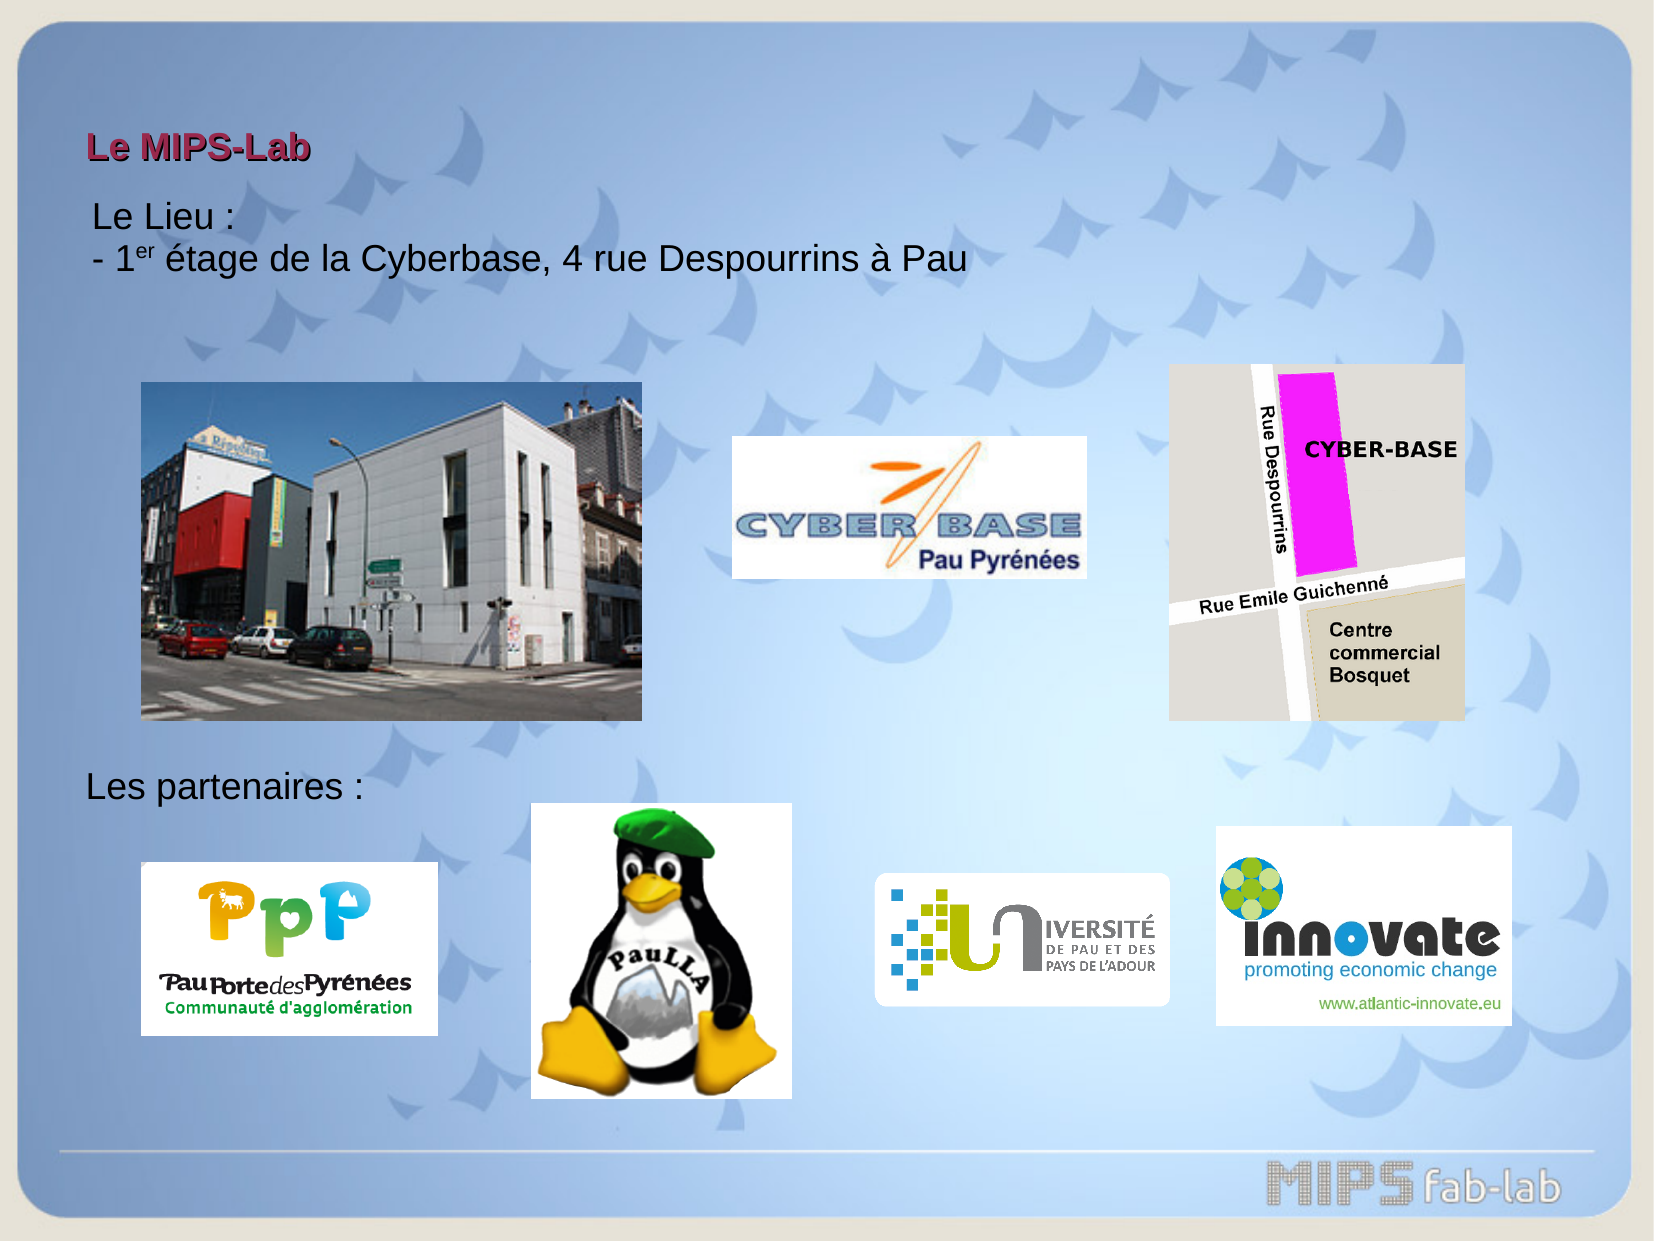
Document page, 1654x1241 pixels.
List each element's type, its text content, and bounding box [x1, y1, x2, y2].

text_box Les partenaires : [70, 758, 380, 815]
text_box Le Lieu : - 1er étage de la Cyberbase, 4 rue Despourrins à Pau [77, 188, 983, 289]
text_box Le MIPS-Lab [70, 118, 326, 177]
picture [0, 0, 1654, 1241]
